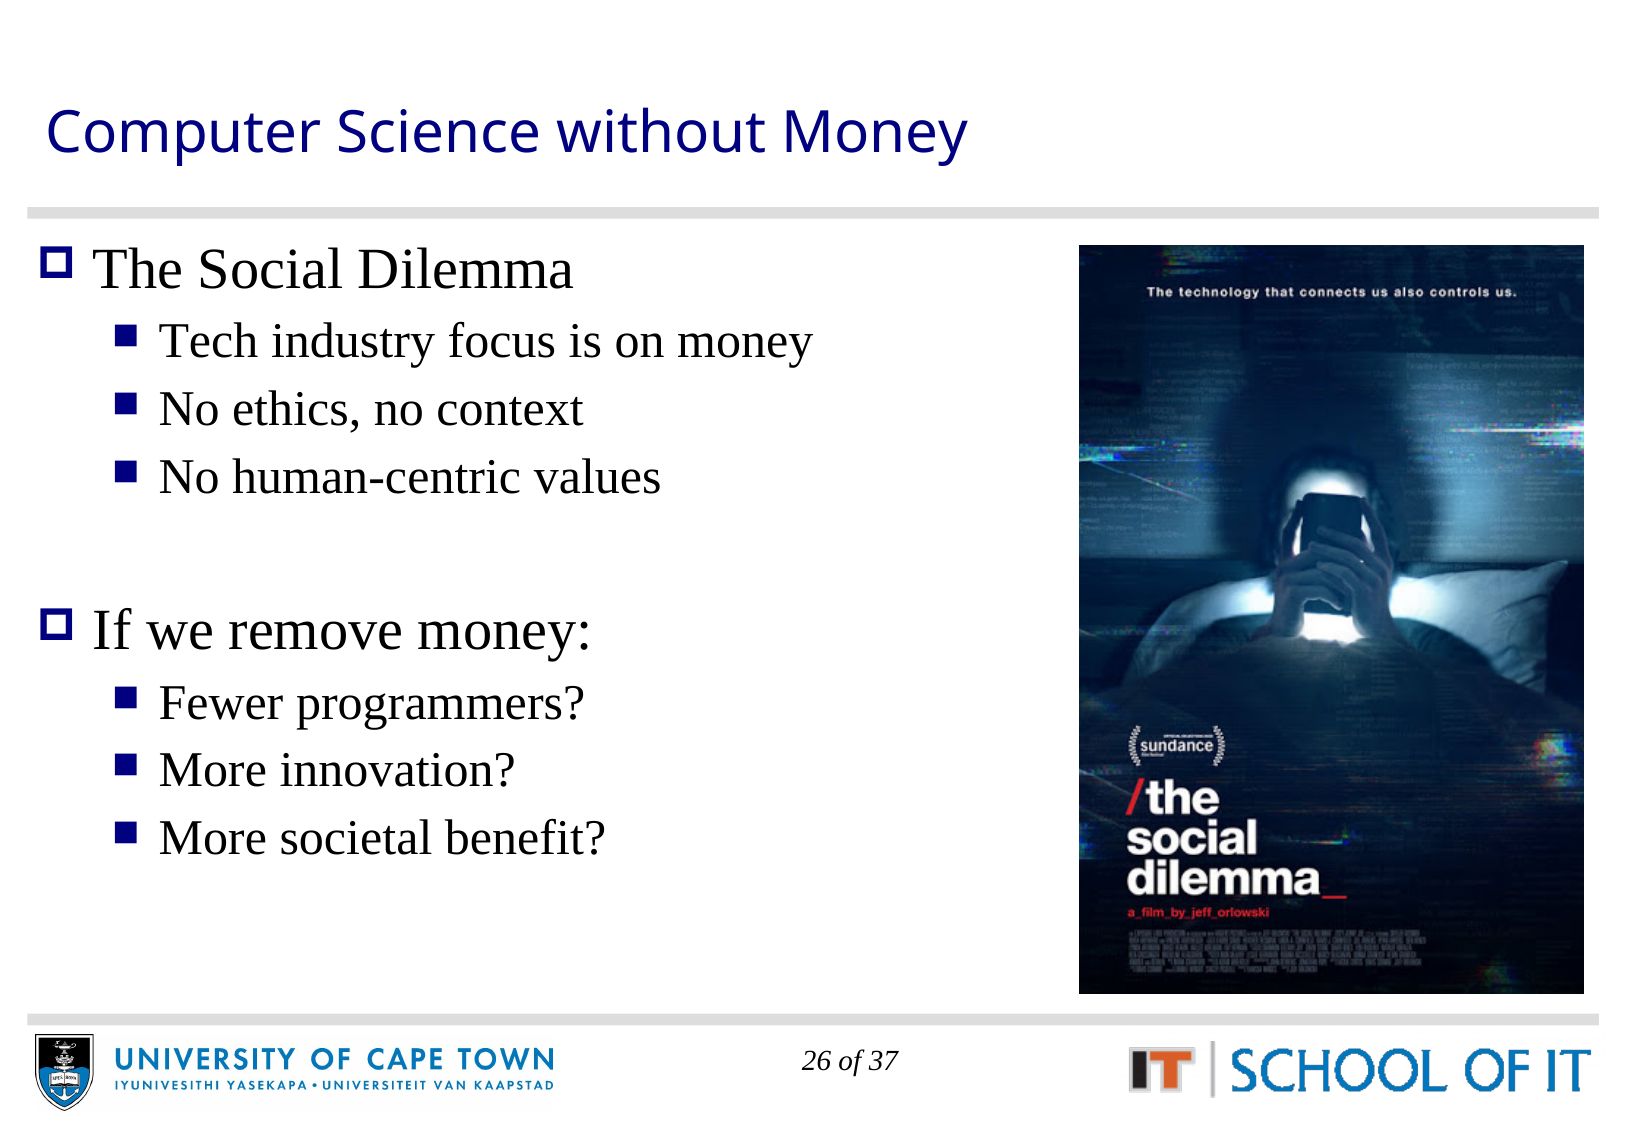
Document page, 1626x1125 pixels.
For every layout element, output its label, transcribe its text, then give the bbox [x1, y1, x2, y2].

list The Social Dilemma Tech industry focus is on money No ethics, no context No human-centric values If we remove money: Fewer programmers? More innovation? More societal benefit? [36, 236, 1579, 998]
picture [1118, 1030, 1606, 1109]
title Computer Science without Money [45, 66, 1583, 194]
picture [1079, 245, 1584, 994]
picture [35, 1034, 553, 1111]
